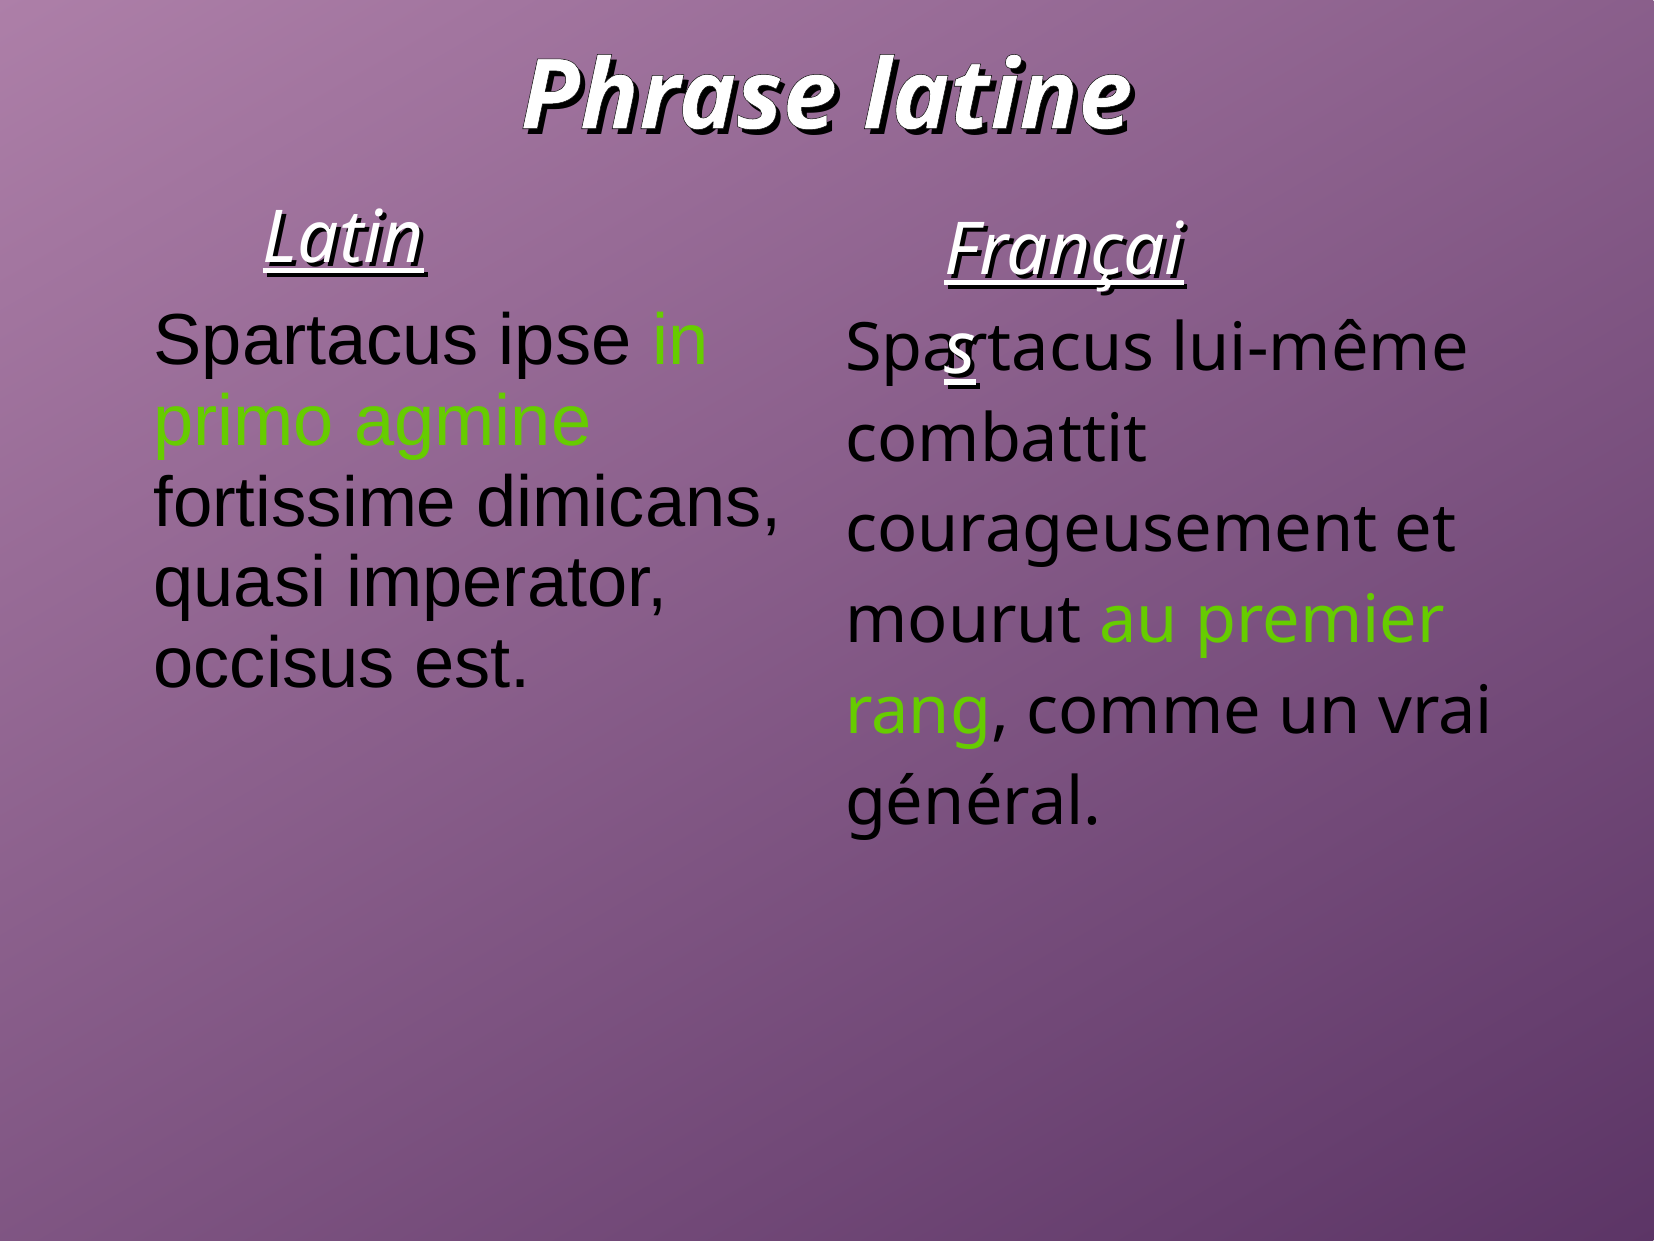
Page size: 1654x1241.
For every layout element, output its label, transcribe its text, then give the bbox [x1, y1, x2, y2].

text_box Latin [248, 194, 508, 282]
list Spartacus lui-même combattit courageusement et mourut au premier rang, comme un vrai général. [845, 299, 1572, 1019]
list Spartacus ipse in primo agmine fortissime dimicans, quasi imperator, occisus est. [82, 299, 809, 1019]
text_box Français [929, 194, 1217, 334]
title Phrase latine [82, 0, 1571, 194]
